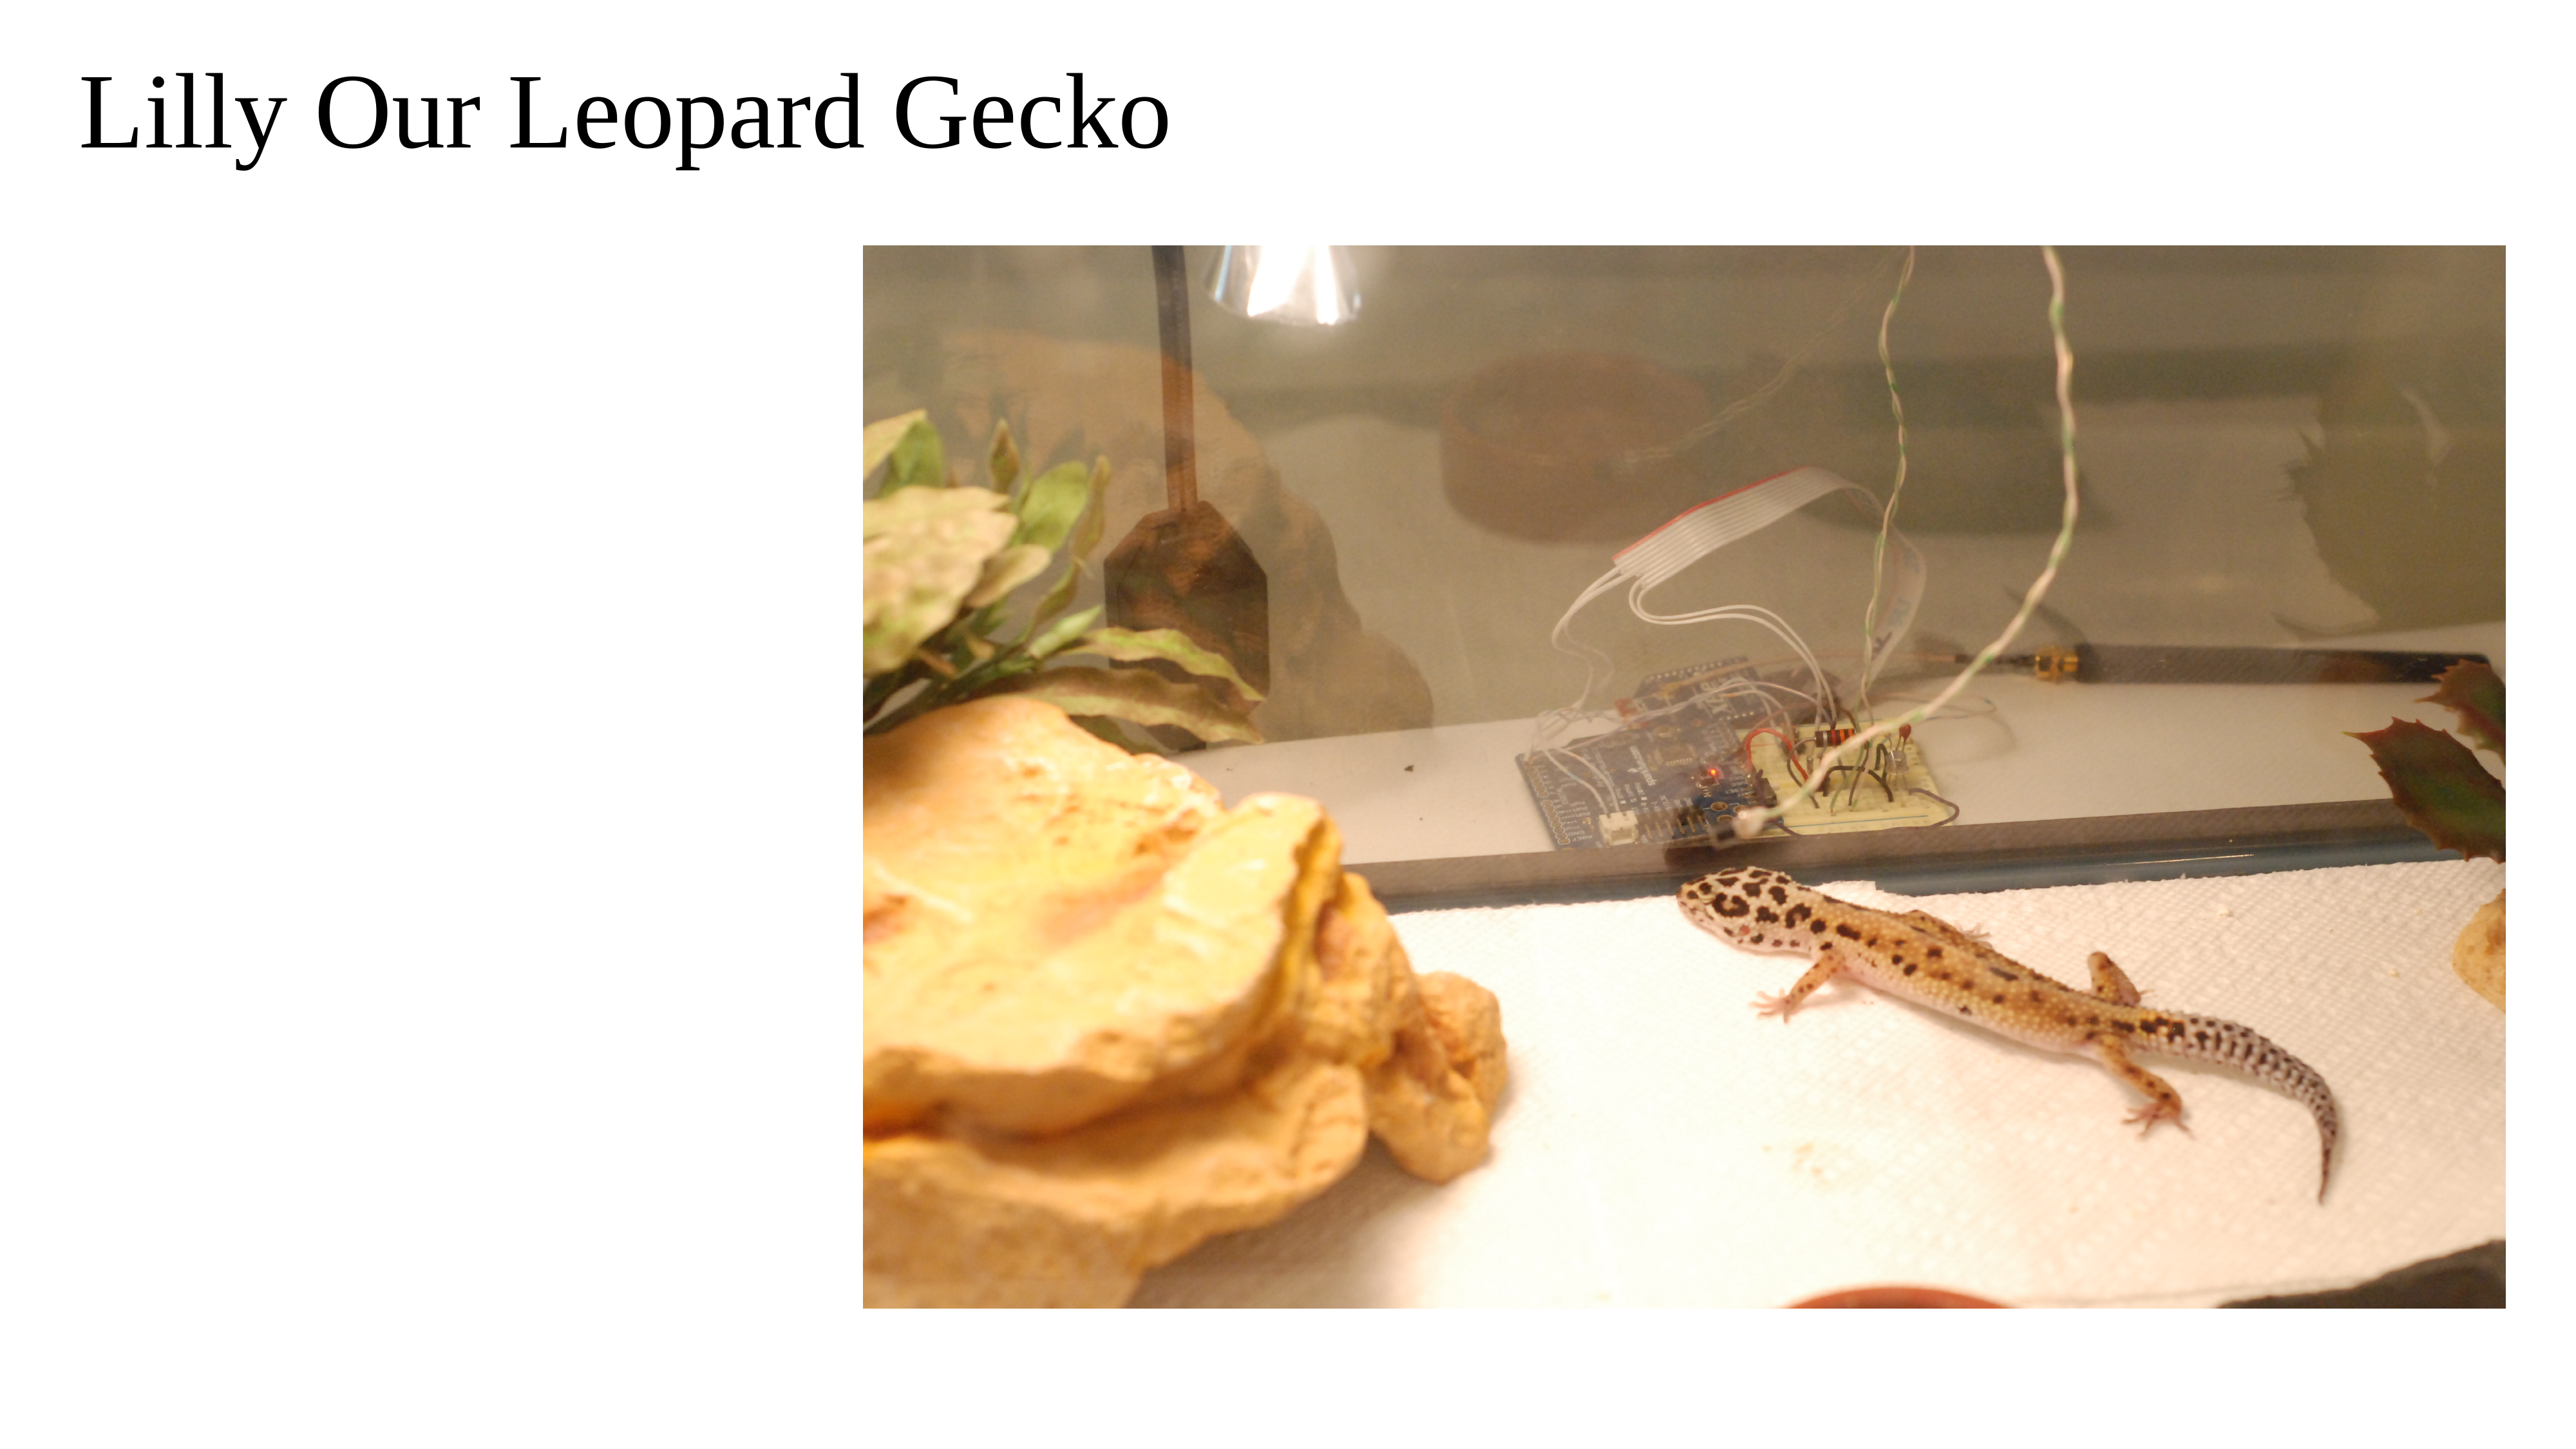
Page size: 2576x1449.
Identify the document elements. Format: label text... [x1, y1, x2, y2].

title Lilly Our Leopard Gecko [73, 17, 2503, 192]
picture [863, 245, 2506, 1309]
